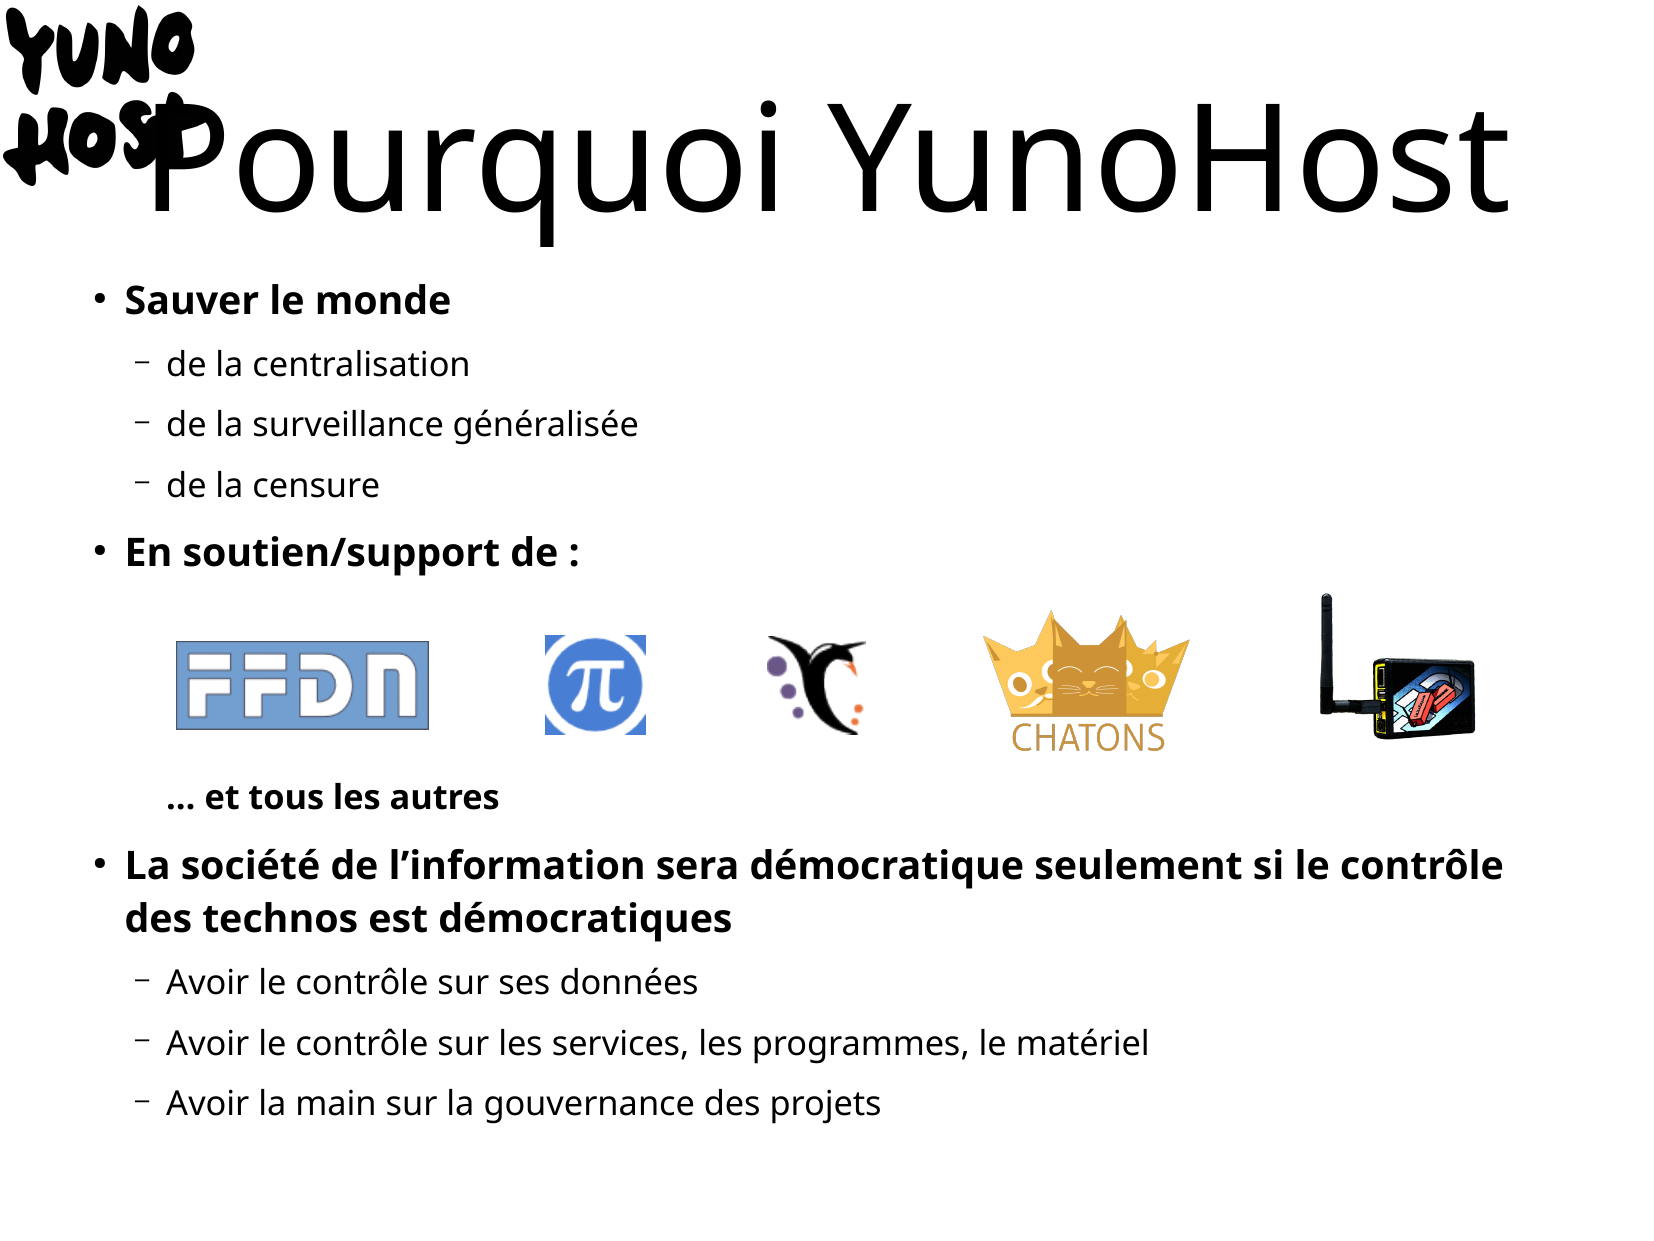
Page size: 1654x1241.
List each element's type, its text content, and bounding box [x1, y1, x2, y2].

title Pourquoi YunoHost [82, 49, 1571, 257]
picture [176, 641, 429, 730]
picture [980, 584, 1195, 799]
picture [1304, 584, 1489, 747]
picture [545, 635, 646, 736]
picture [3, 5, 211, 186]
list Sauver le monde de la centralisation de la surveillance généralisée de la censure En soutien/support de : … et tous les autres La société de l’information sera démocratique seulement si le contrôle des technos est démocratiques Avoir le contrôle sur ses données Avoir le contrôle sur les services, les programmes, le matériel Avoir la main sur la gouvernance des projets [82, 272, 1571, 1138]
picture [767, 636, 866, 735]
